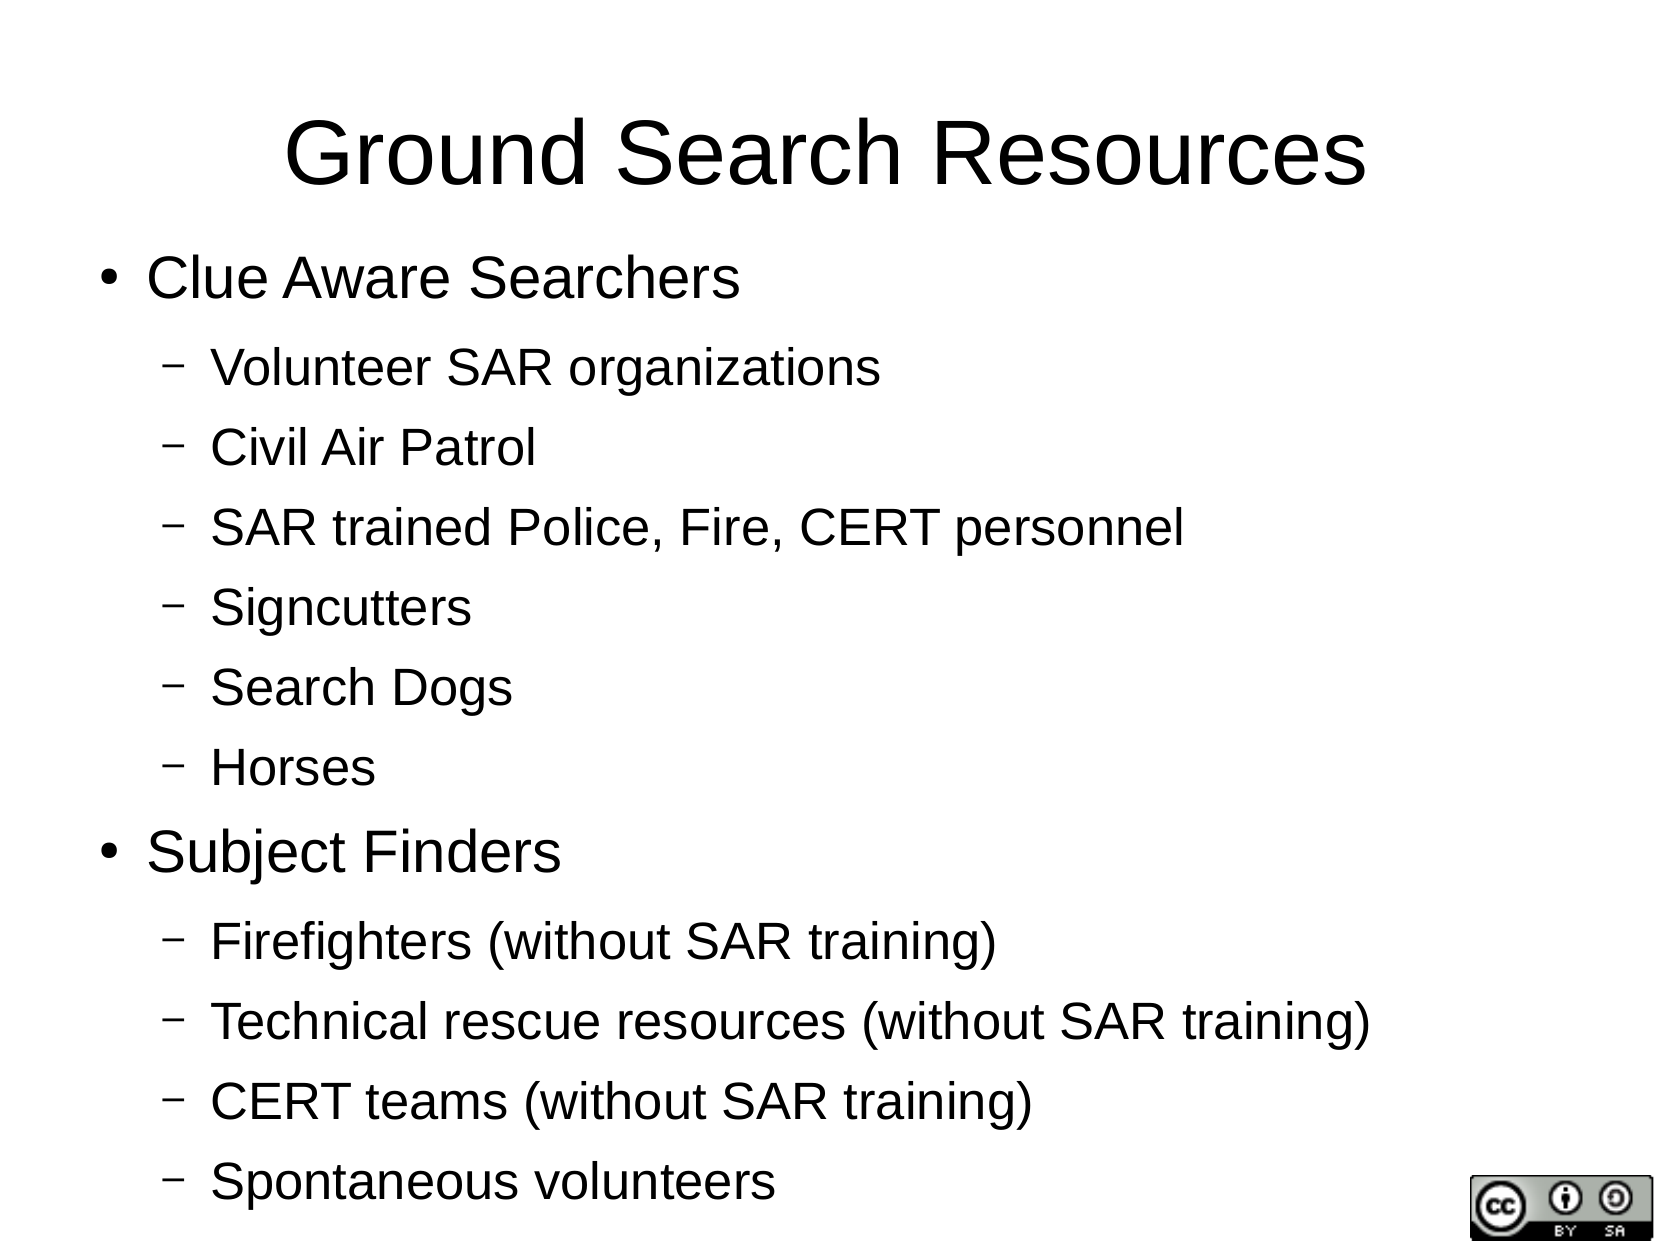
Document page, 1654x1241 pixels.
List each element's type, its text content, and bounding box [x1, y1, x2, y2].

list Clue Aware Searchers Volunteer SAR organizations Civil Air Patrol SAR trained Police, Fire, CERT personnel Signcutters Search Dogs Horses Subject Finders Firefighters (without SAR training) Technical rescue resources (without SAR training) CERT teams (without SAR training) Spontaneous volunteers [82, 244, 1571, 1213]
picture [1470, 1175, 1654, 1241]
title Ground Search Resources [82, 49, 1571, 244]
